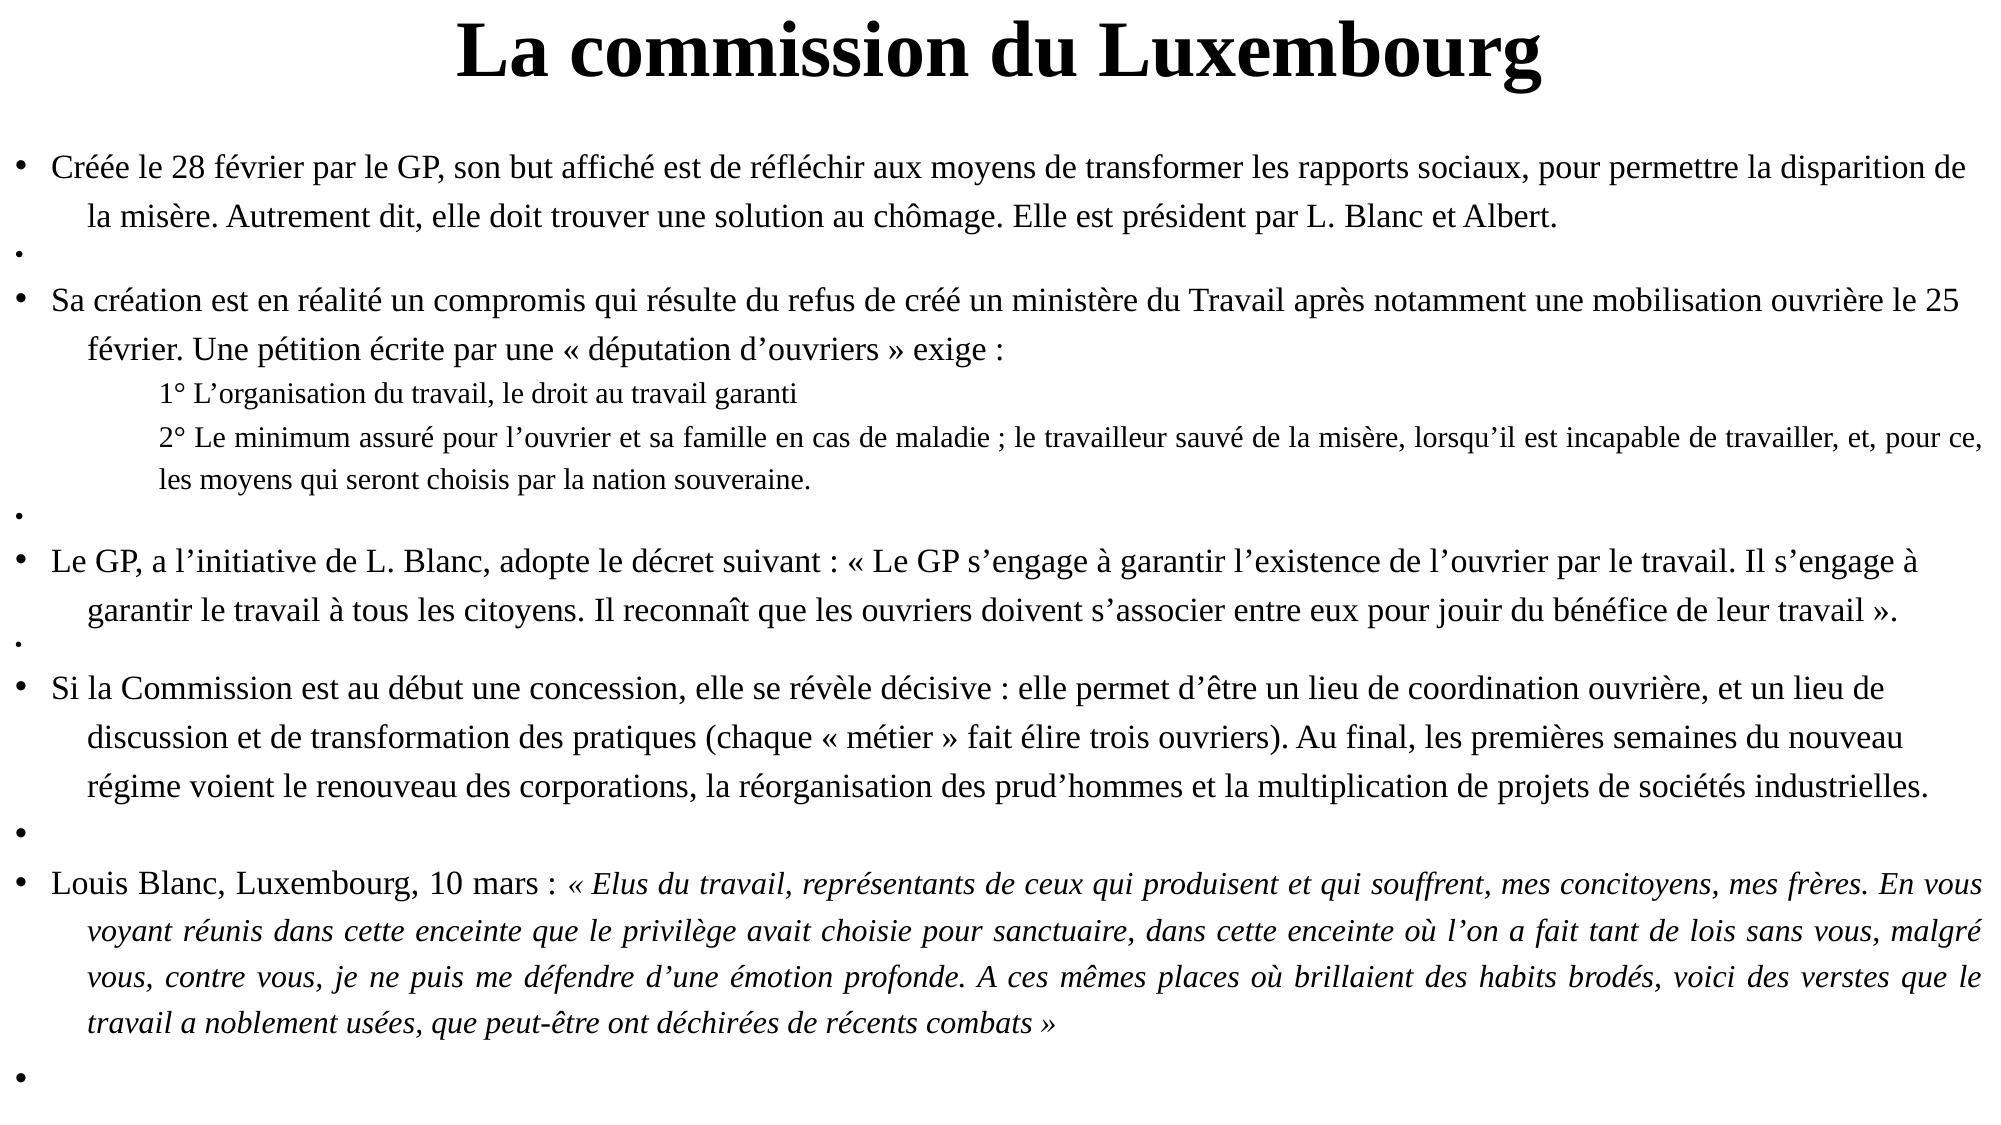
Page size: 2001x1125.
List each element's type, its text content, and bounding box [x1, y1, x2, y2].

list Créée le 28 février par le GP, son but affiché est de réfléchir aux moyens de transformer les rapports sociaux, pour permettre la disparition de la misère. Autrement dit, elle doit trouver une solution au chômage. Elle est président par L. Blanc et Albert. Sa création est en réalité un compromis qui résulte du refus de créé un ministère du Travail après notamment une mobilisation ouvrière le 25 février. Une pétition écrite par une « députation d’ouvriers » exige : 1° L’organisation du travail, le droit au travail garanti 2° Le minimum assuré pour l’ouvrier et sa famille en cas de maladie ; le travailleur sauvé de la misère, lorsqu’il est incapable de travailler, et, pour ce, les moyens qui seront choisis par la nation souveraine. Le GP, a l’initiative de L. Blanc, adopte le décret suivant : « Le GP s’engage à garantir l’existence de l’ouvrier par le travail. Il s’engage à garantir le travail à tous les citoyens. Il reconnaît que les ouvriers doivent s’associer entre eux pour jouir du bénéfice de leur travail ». Si la Commission est au début une concession, elle se révèle décisive : elle permet d’être un lieu de coordination ouvrière, et un lieu de discussion et de transformation des pratiques (chaque « métier » fait élire trois ouvriers). Au final, les premières semaines du nouveau régime voient le renouveau des corporations, la réorganisation des prud’hommes et la multiplication de projets de sociétés industrielles. Louis Blanc, Luxembourg, 10 mars : « Elus du travail, représentants de ceux qui produisent et qui souffrent, mes concitoyens, mes frères. En vous voyant réunis dans cette enceinte que le privilège avait choisie pour sanctuaire, dans cette enceinte où l’on a fait tant de lois sans vous, malgré vous, contre vous, je ne puis me défendre d’une émotion profonde. A ces mêmes places où brillaient des habits brodés, voici des verstes que le travail a noblement usées, que peut-être ont déchirées de récents combats » [0, 129, 2000, 1125]
title La commission du Luxembourg [137, 0, 1863, 102]
